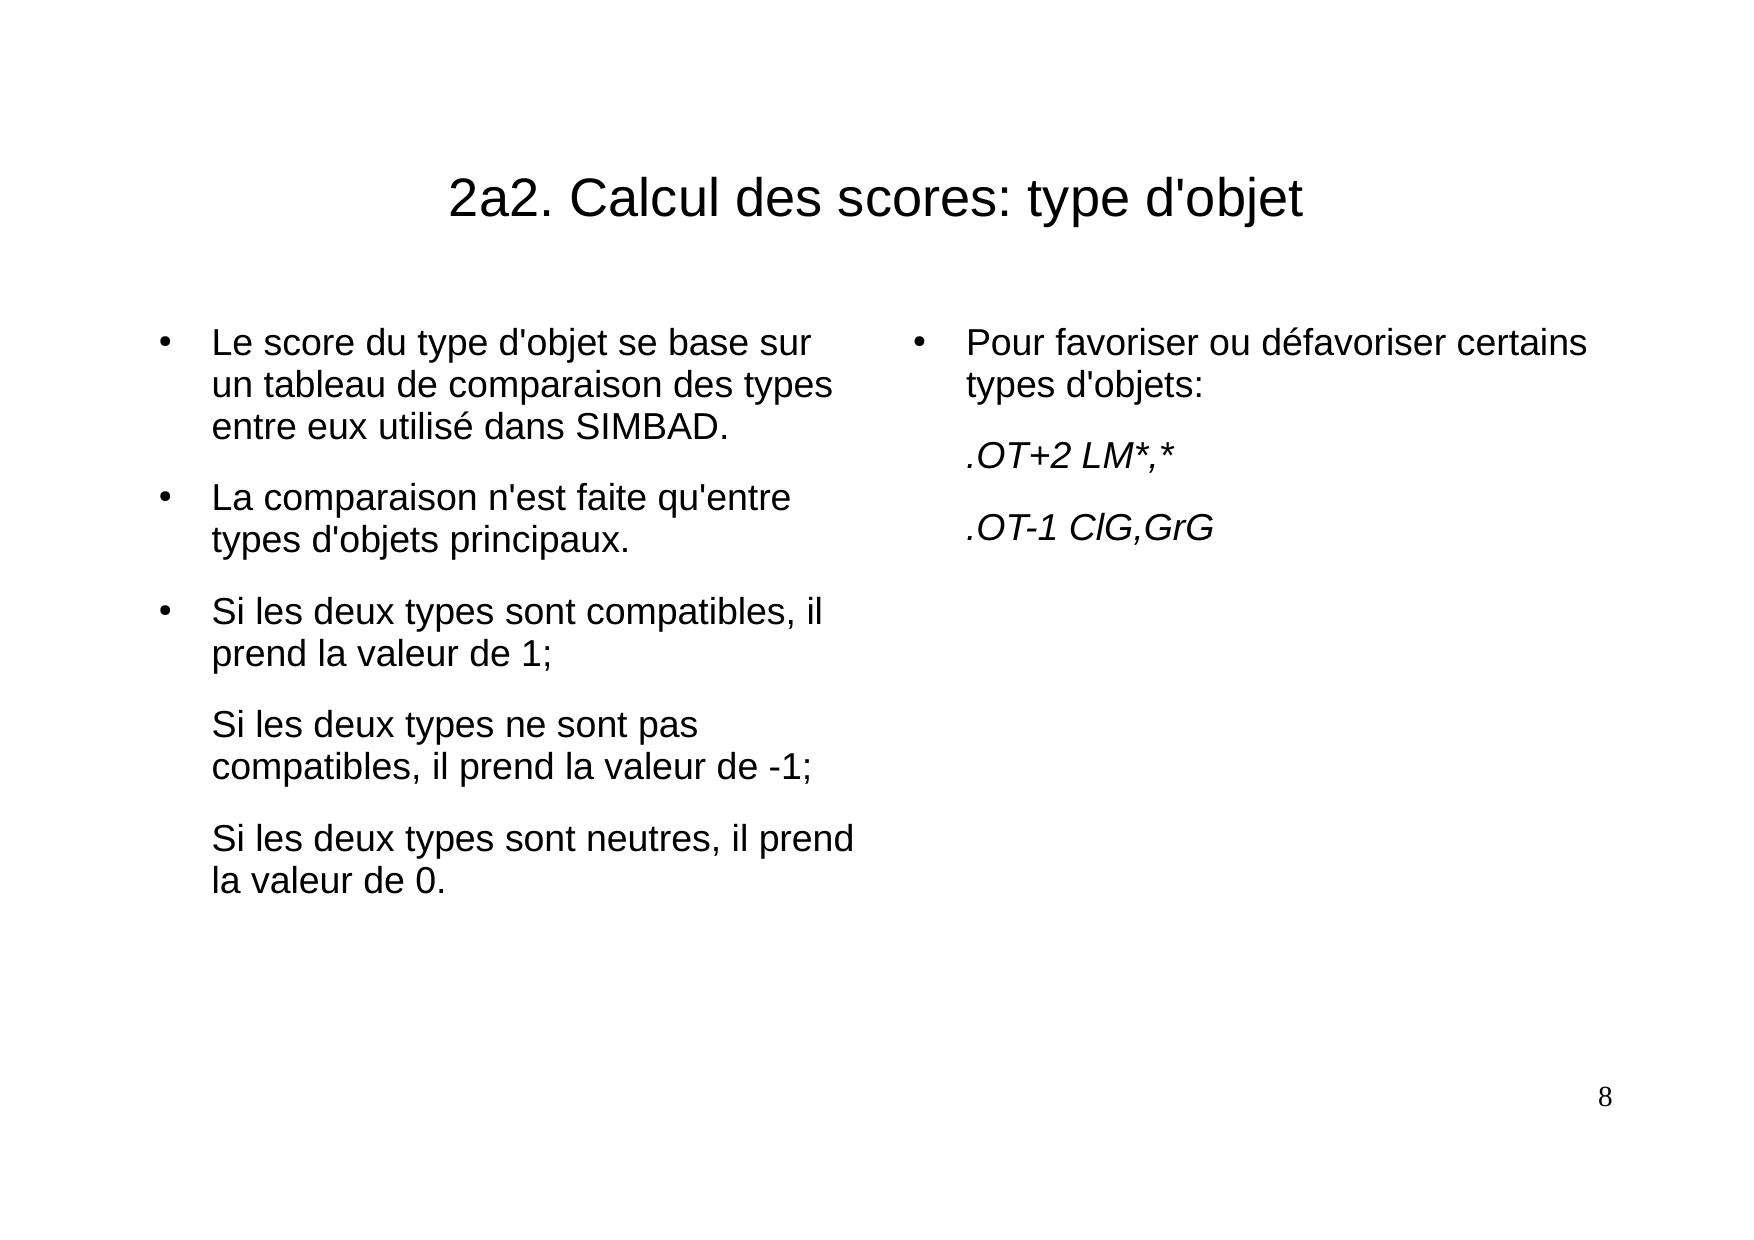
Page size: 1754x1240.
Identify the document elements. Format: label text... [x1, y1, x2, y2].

list Pour favoriser ou défavoriser certains types d'objets: .OT+2 LM*,* .OT-1 ClG,GrG [895, 321, 1614, 1062]
title 2a2. Calcul des scores: type d'objet [140, 103, 1614, 291]
list Le score du type d'objet se base sur un tableau de comparaison des types entre eux utilisé dans SIMBAD. La comparaison n'est faite qu'entre types d'objets principaux. Si les deux types sont compatibles, il prend la valeur de 1; Si les deux types ne sont pas compatibles, il prend la valeur de -1; Si les deux types sont neutres, il prend la valeur de 0. [140, 321, 860, 1062]
